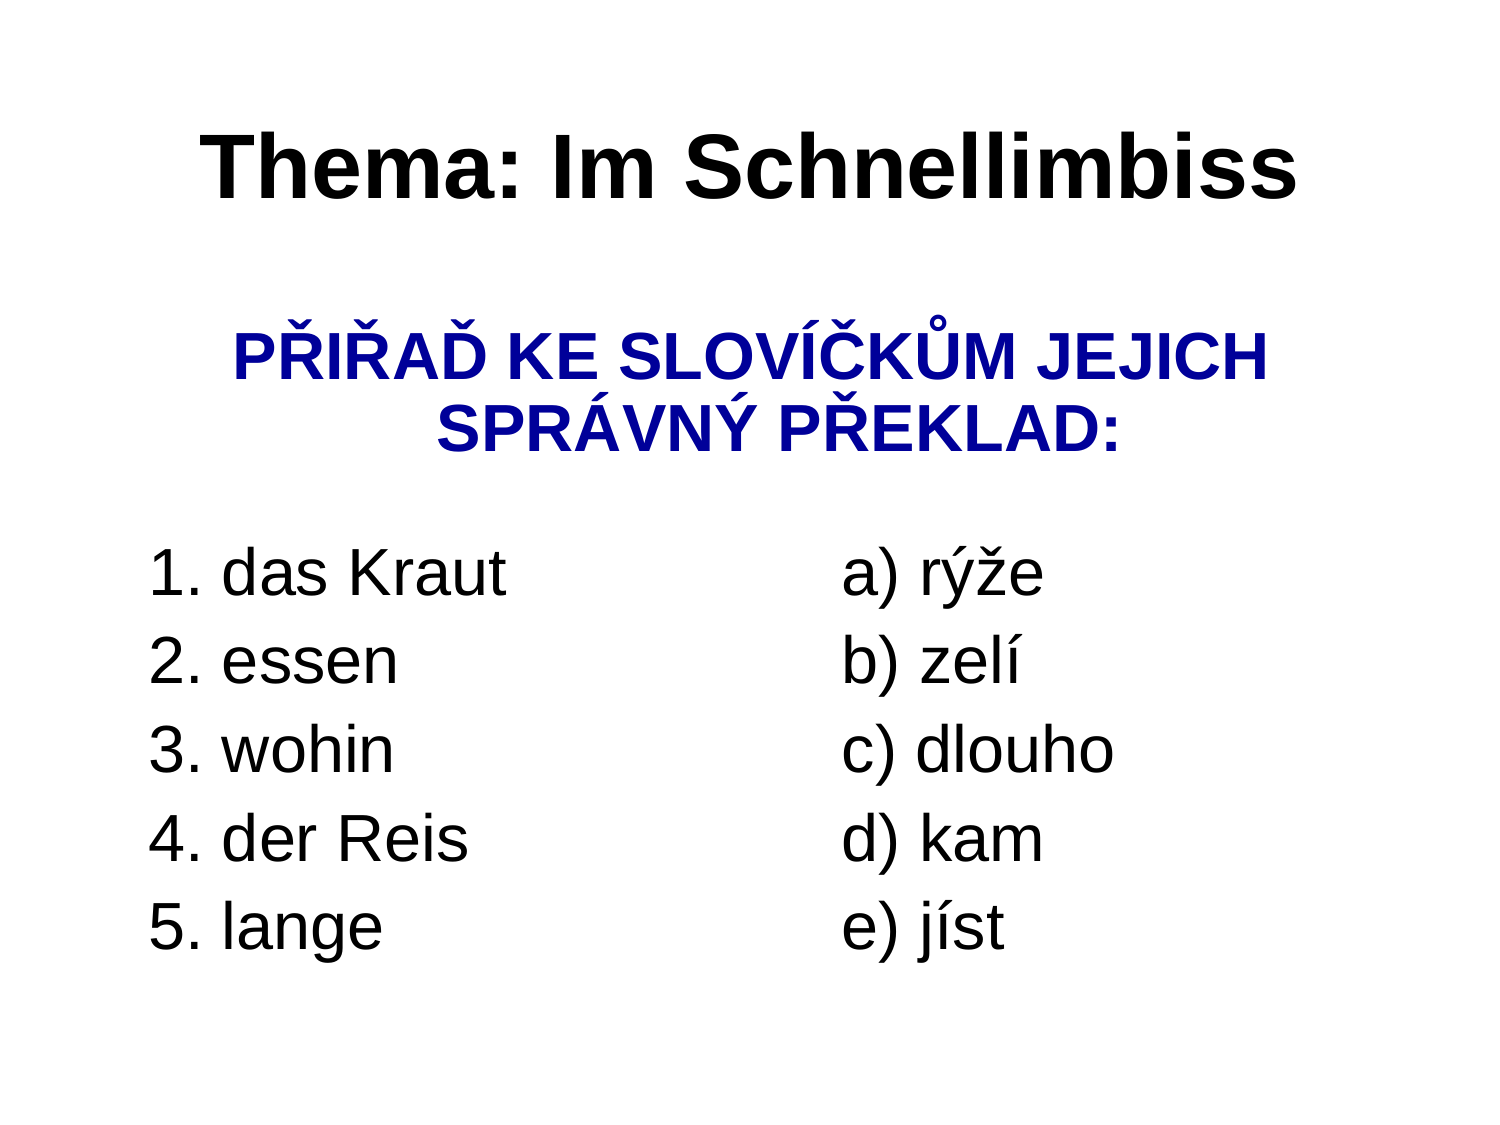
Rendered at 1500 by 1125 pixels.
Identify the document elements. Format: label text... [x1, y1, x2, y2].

title Thema: Im Schnellimbiss [75, 47, 1426, 276]
list PŘIŘAĎ KE SLOVÍČKŮM JEJICH SPRÁVNÝ PŘEKLAD: 1. das Kraut a) rýže 2. essen b) zelí 3. wohin c) dlouho 4. der Reis d) kam 5. lange e) jíst [76, 314, 1427, 1061]
